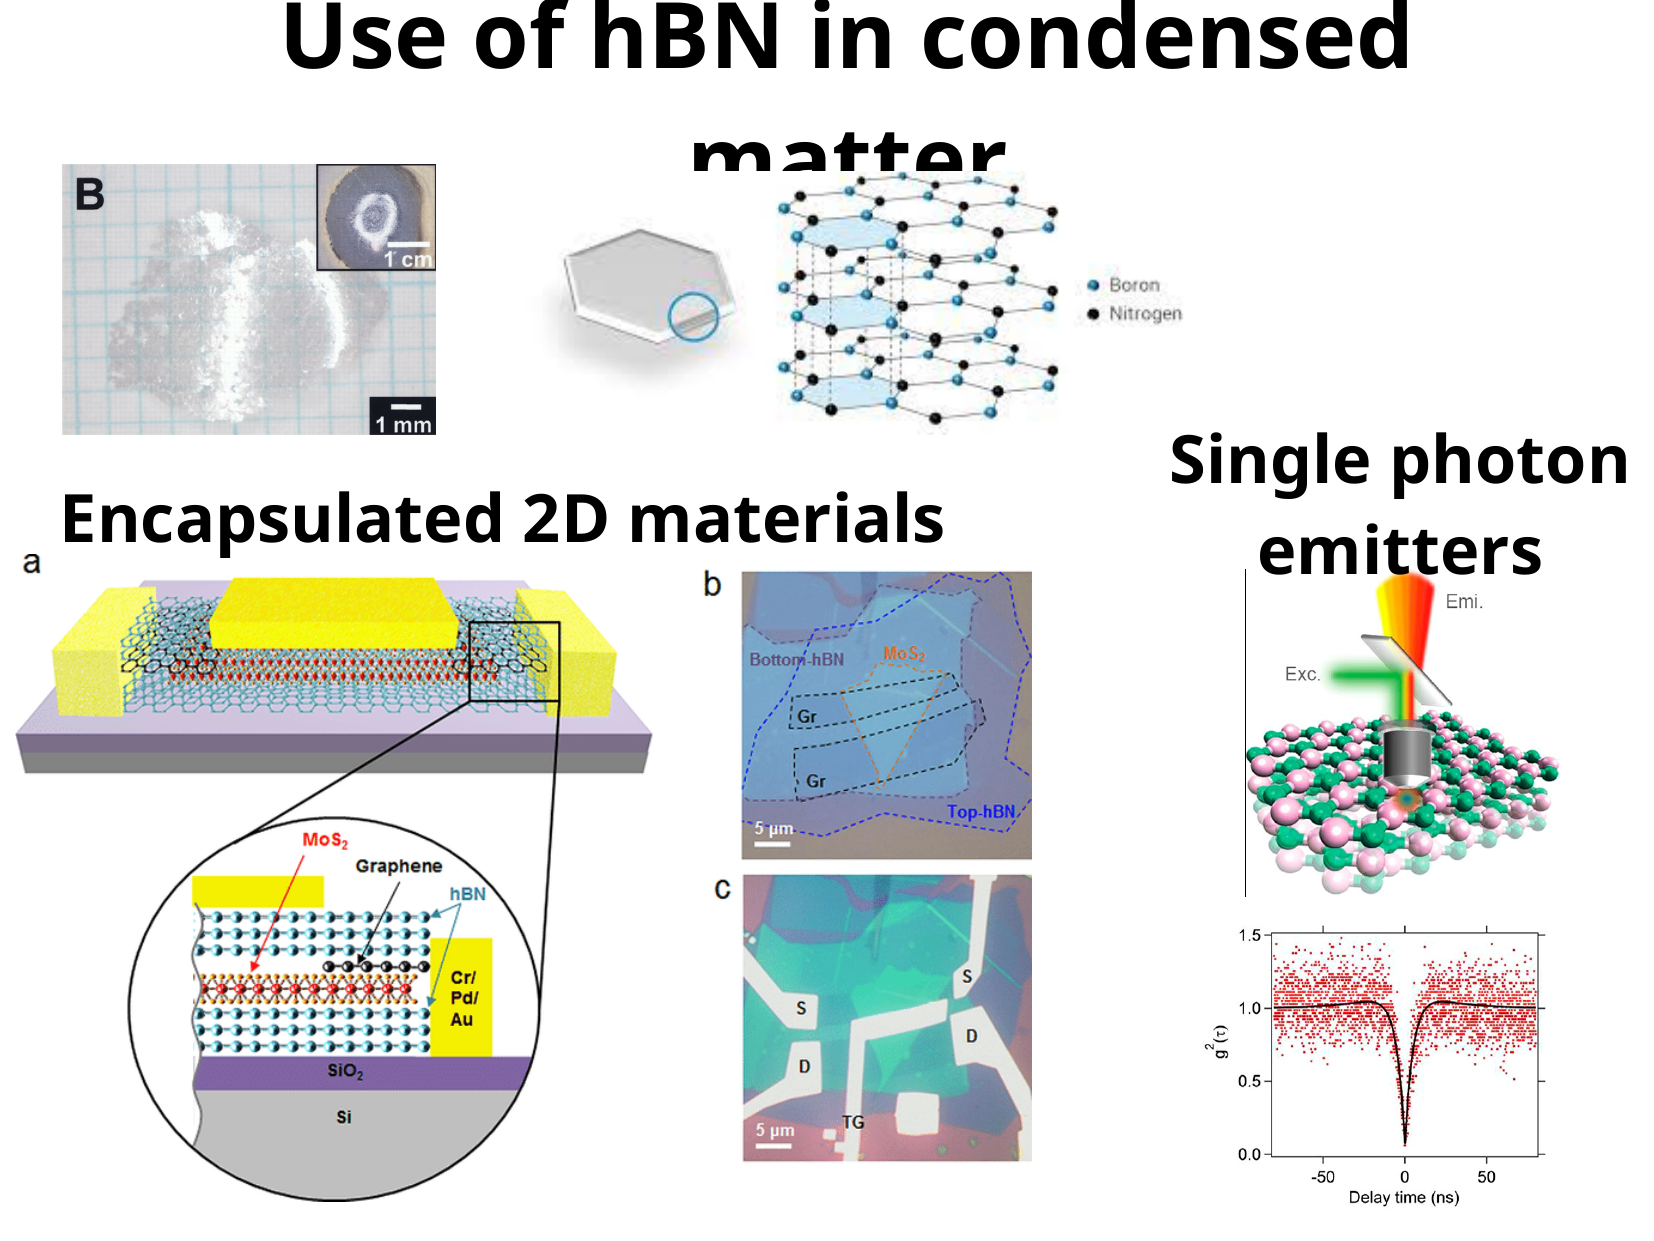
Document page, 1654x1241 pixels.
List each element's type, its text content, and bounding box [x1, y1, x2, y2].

picture [1202, 913, 1546, 1216]
text_box Encapsulated 2D materials [45, 463, 1096, 571]
picture [60, 164, 436, 435]
picture [15, 554, 1032, 1202]
picture [465, 171, 1195, 436]
picture [1245, 569, 1561, 897]
title Use of hBN in condensed matter [120, 0, 1576, 196]
text_box Single photon emitters [1147, 405, 1654, 554]
